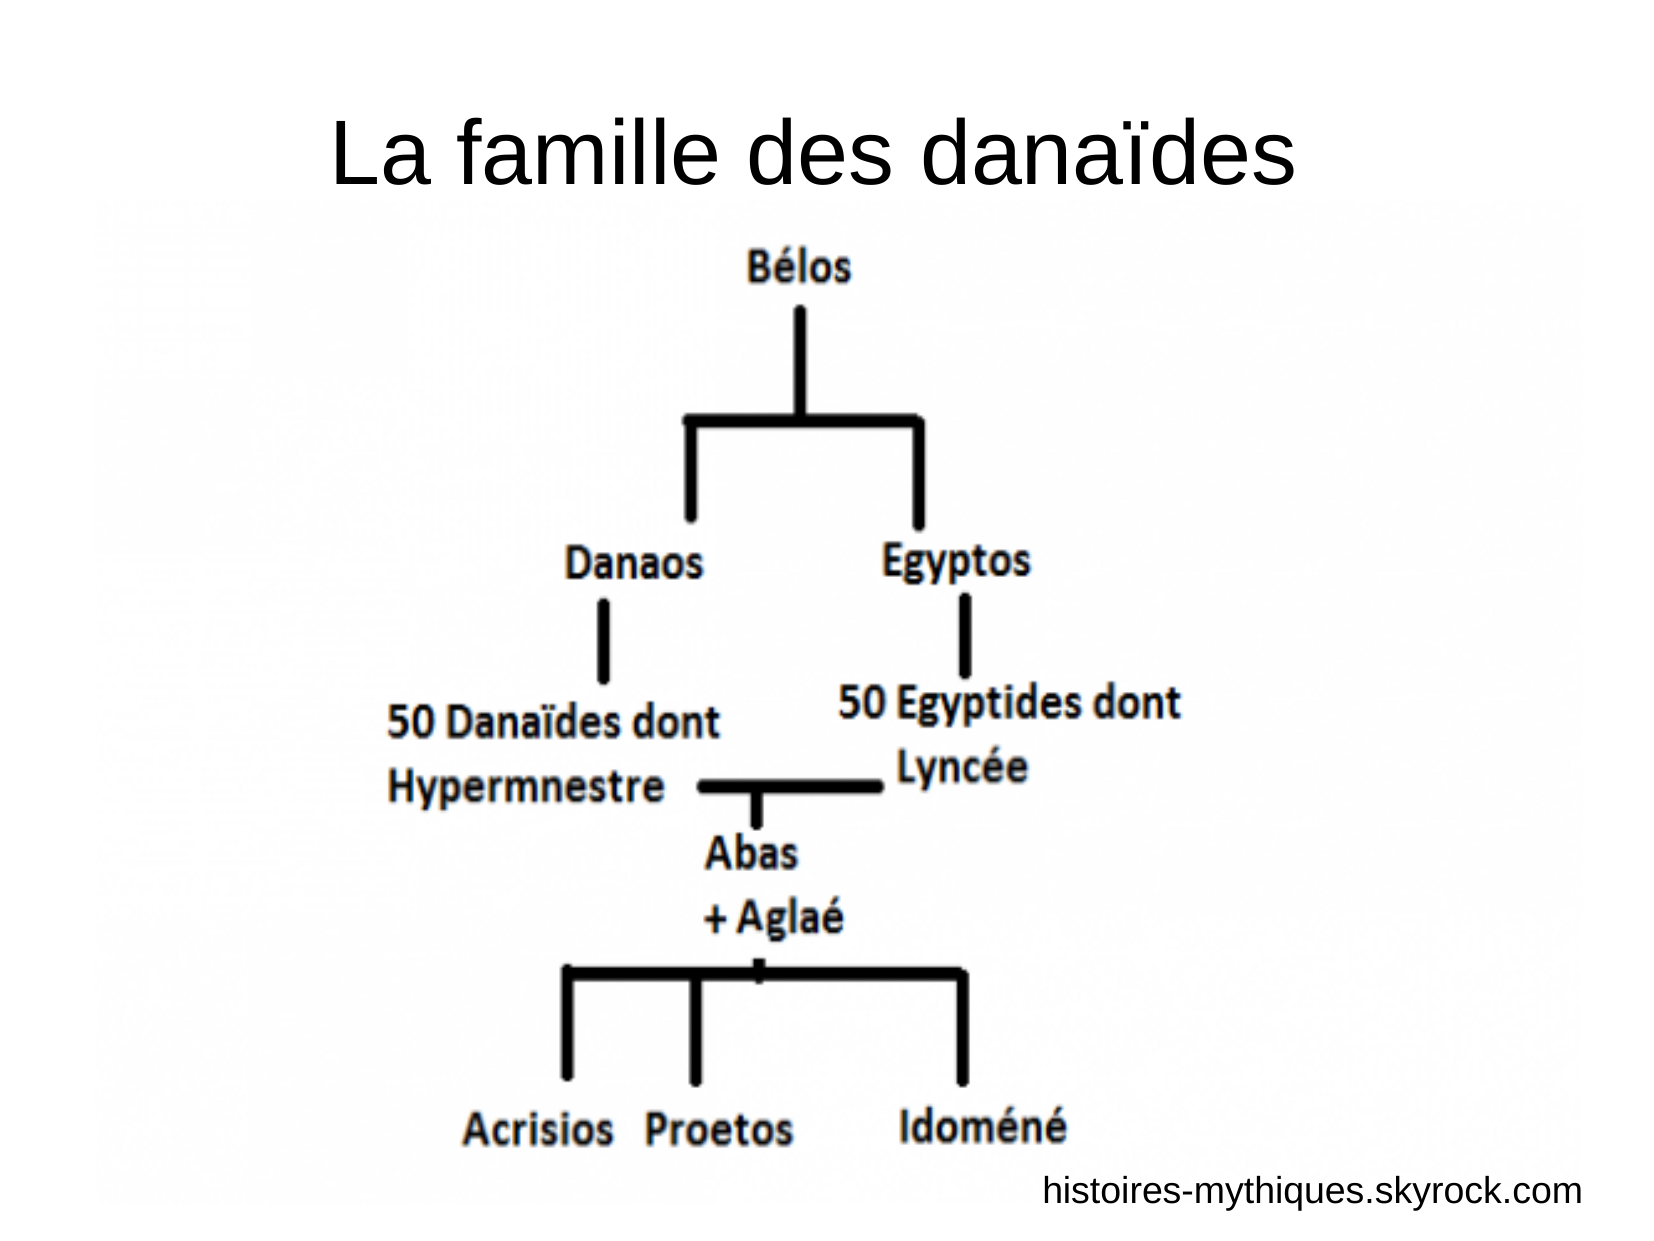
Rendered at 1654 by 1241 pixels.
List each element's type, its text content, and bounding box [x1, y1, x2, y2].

picture [94, 200, 1583, 1205]
title La famille des danaïdes [82, 49, 1571, 257]
text_box histoires-mythiques.skyrock.com [1027, 1162, 1654, 1241]
